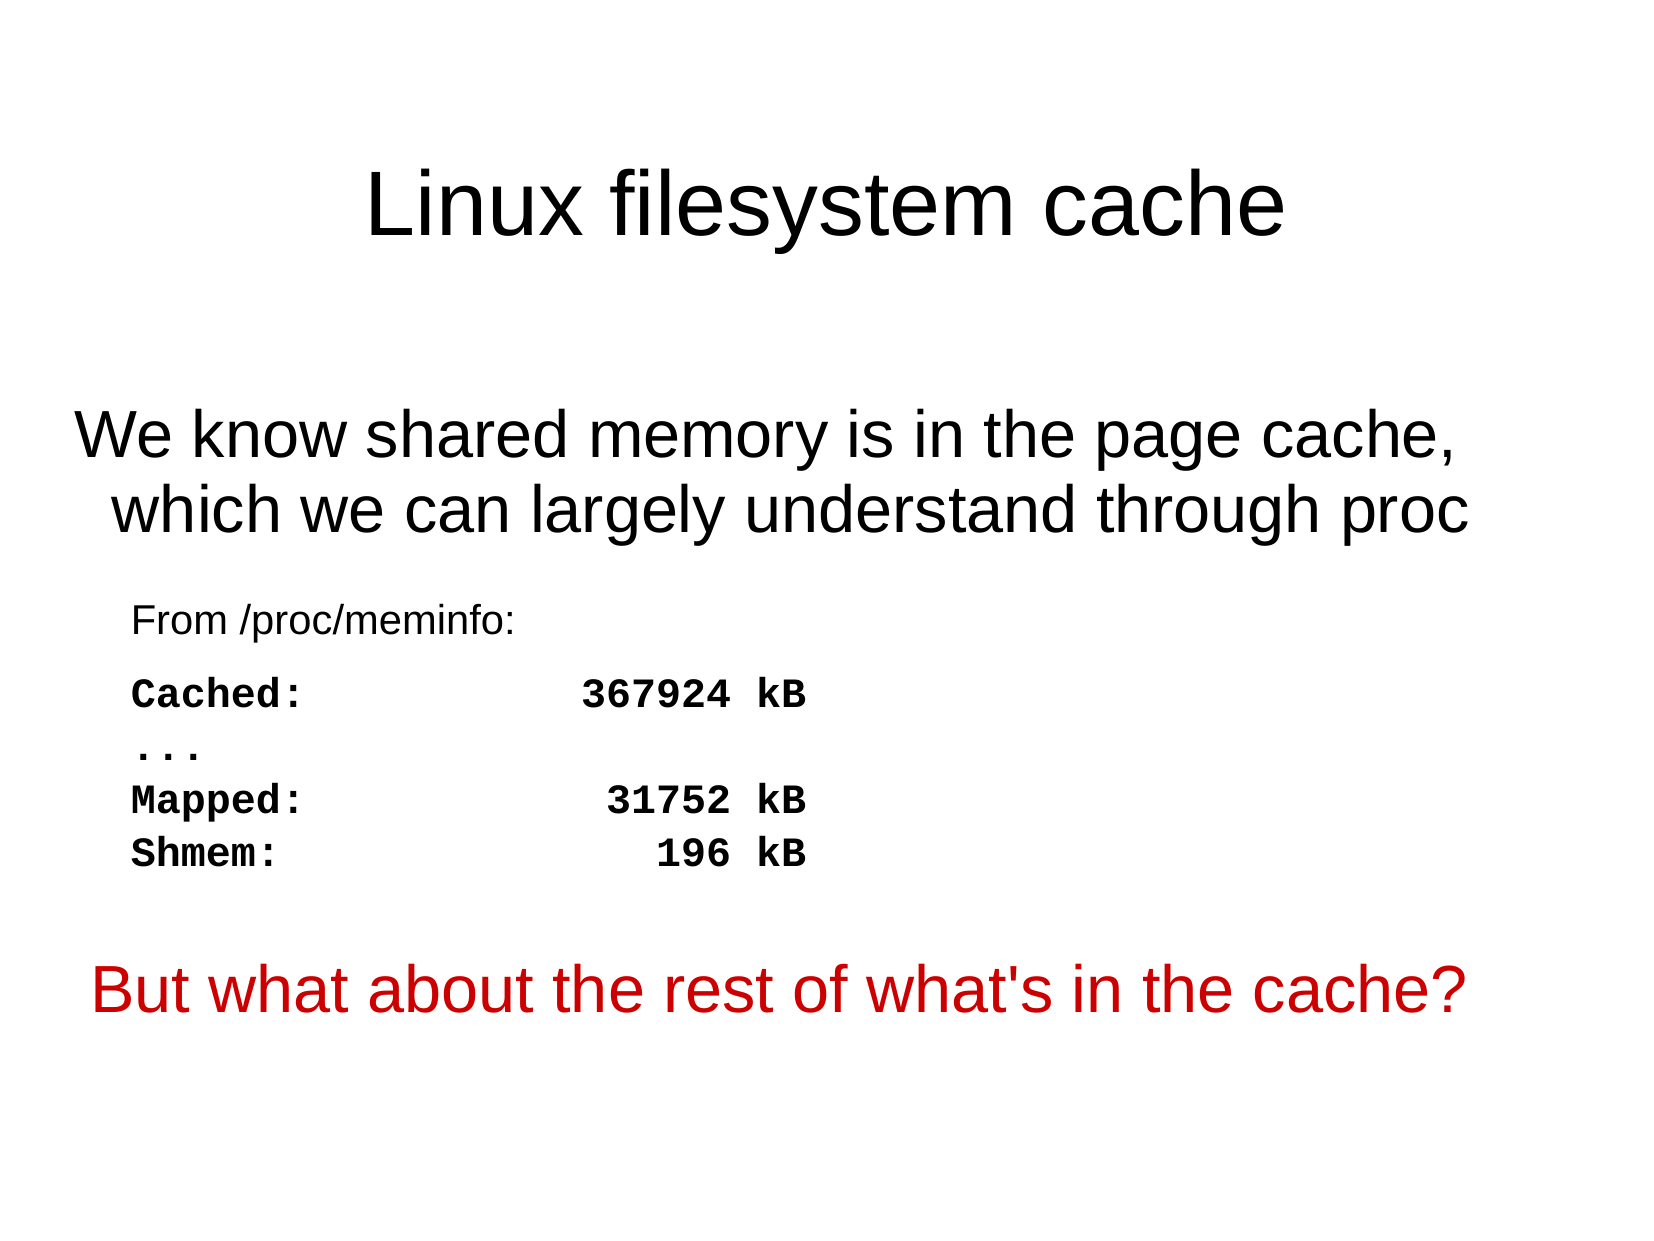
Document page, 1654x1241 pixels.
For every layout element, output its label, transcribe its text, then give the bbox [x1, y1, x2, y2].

text_box But what about the rest of what's in the cache? [75, 945, 1485, 1036]
list From /proc/meminfo: Cached: 367924 kB ... Mapped: 31752 kB Shmem: 196 kB [130, 596, 1620, 987]
text_box We know shared memory is in the page cache, which we can largely understand through proc [60, 390, 1523, 555]
title Linux filesystem cache [82, 49, 1571, 257]
